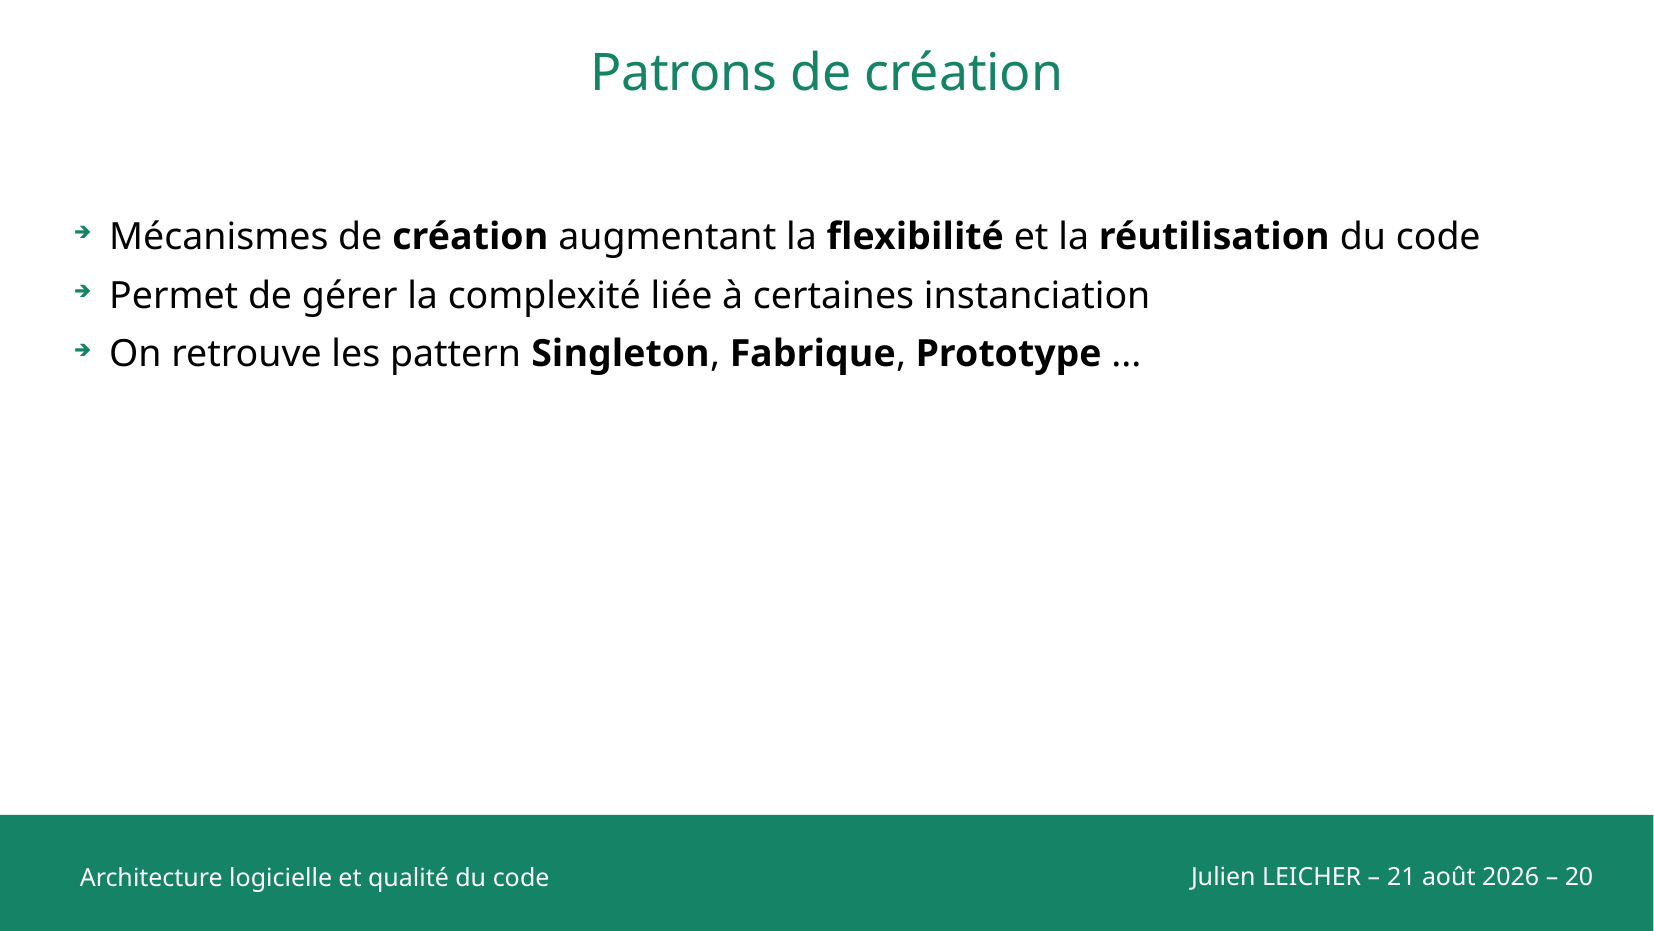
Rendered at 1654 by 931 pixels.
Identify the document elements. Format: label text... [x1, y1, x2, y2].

text_box Julien LEICHER – 22 mars 2022 – <numéro> [0, 814, 1654, 931]
text_box Architecture logicielle et qualité du code [64, 852, 798, 898]
text_box Mécanismes de création augmentant la flexibilité et la réutilisation du code Permet de gérer la complexité liée à certaines instanciation On retrouve les pattern Singleton, Fabrique, Prototype ... [59, 194, 1595, 678]
text_box Patrons de création [0, 27, 1654, 113]
